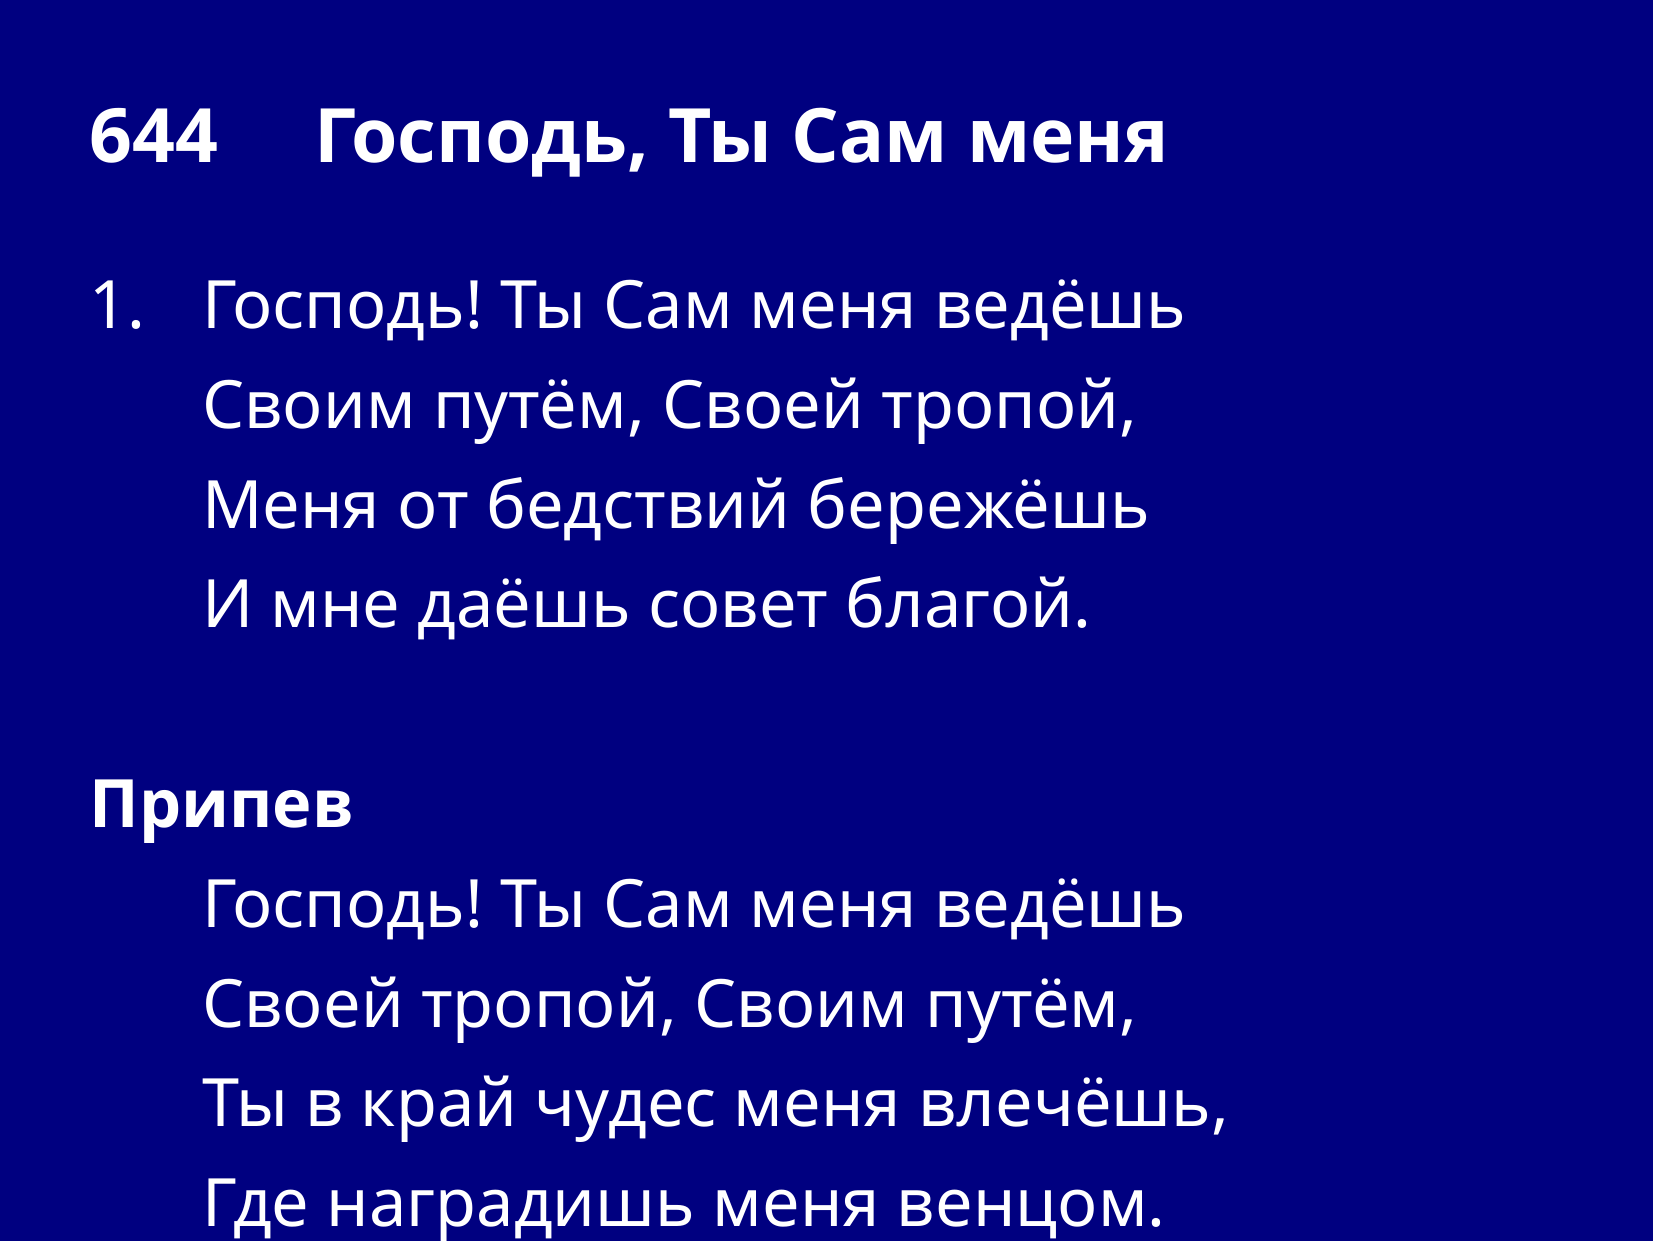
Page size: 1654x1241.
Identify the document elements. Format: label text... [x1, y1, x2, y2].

text_box 1. Господь! Ты Сам меня ведёшь Своим путём, Своей тропой, Меня от бедствий бережёшь И мне даёшь совет благой. Припев Господь! Ты Сам меня ведёшь Своей тропой, Своим путём, Ты в край чудес меня влечёшь, Где наградишь меня венцом. [75, 188, 1576, 1163]
text_box 644 Господь, Ты Сам меня [75, 75, 1576, 188]
